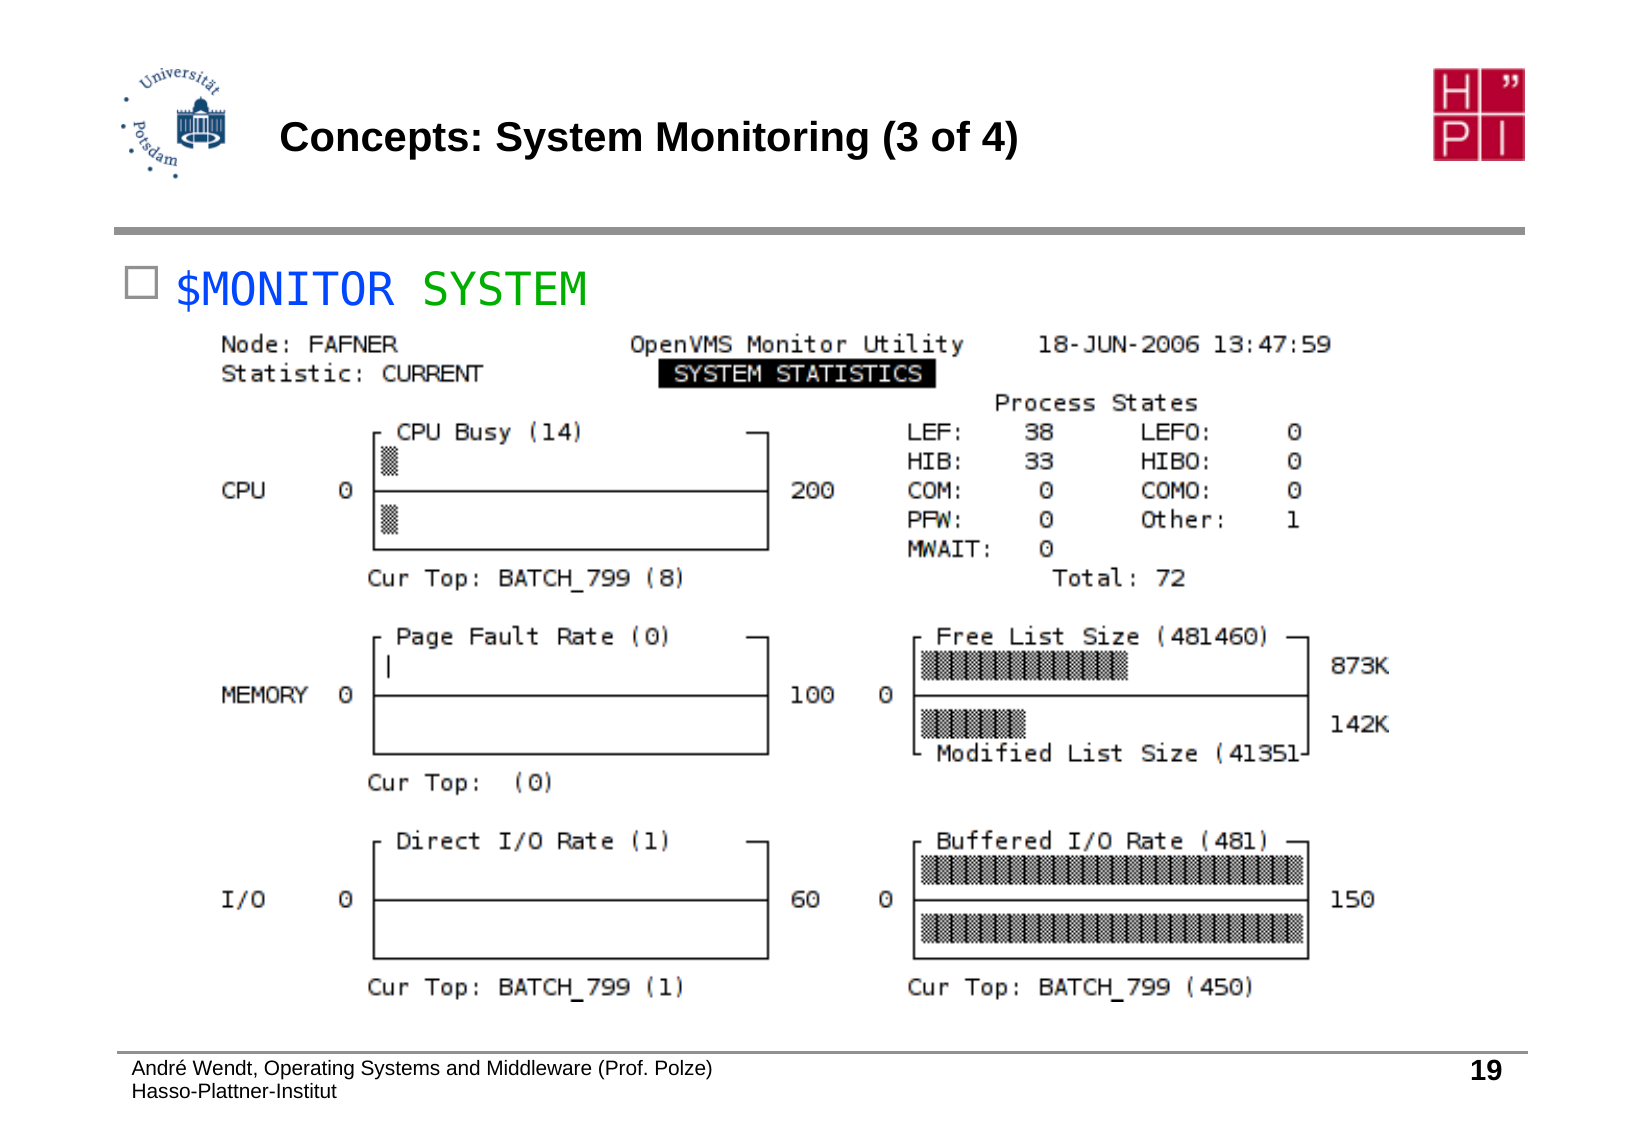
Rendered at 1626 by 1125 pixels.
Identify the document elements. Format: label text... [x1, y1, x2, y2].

picture [219, 328, 1389, 1002]
title Concepts: System Monitoring (3 of 4) [279, 68, 1390, 207]
picture [1433, 68, 1525, 161]
picture [121, 68, 226, 179]
list $MONITOR SYSTEM [121, 262, 1525, 325]
